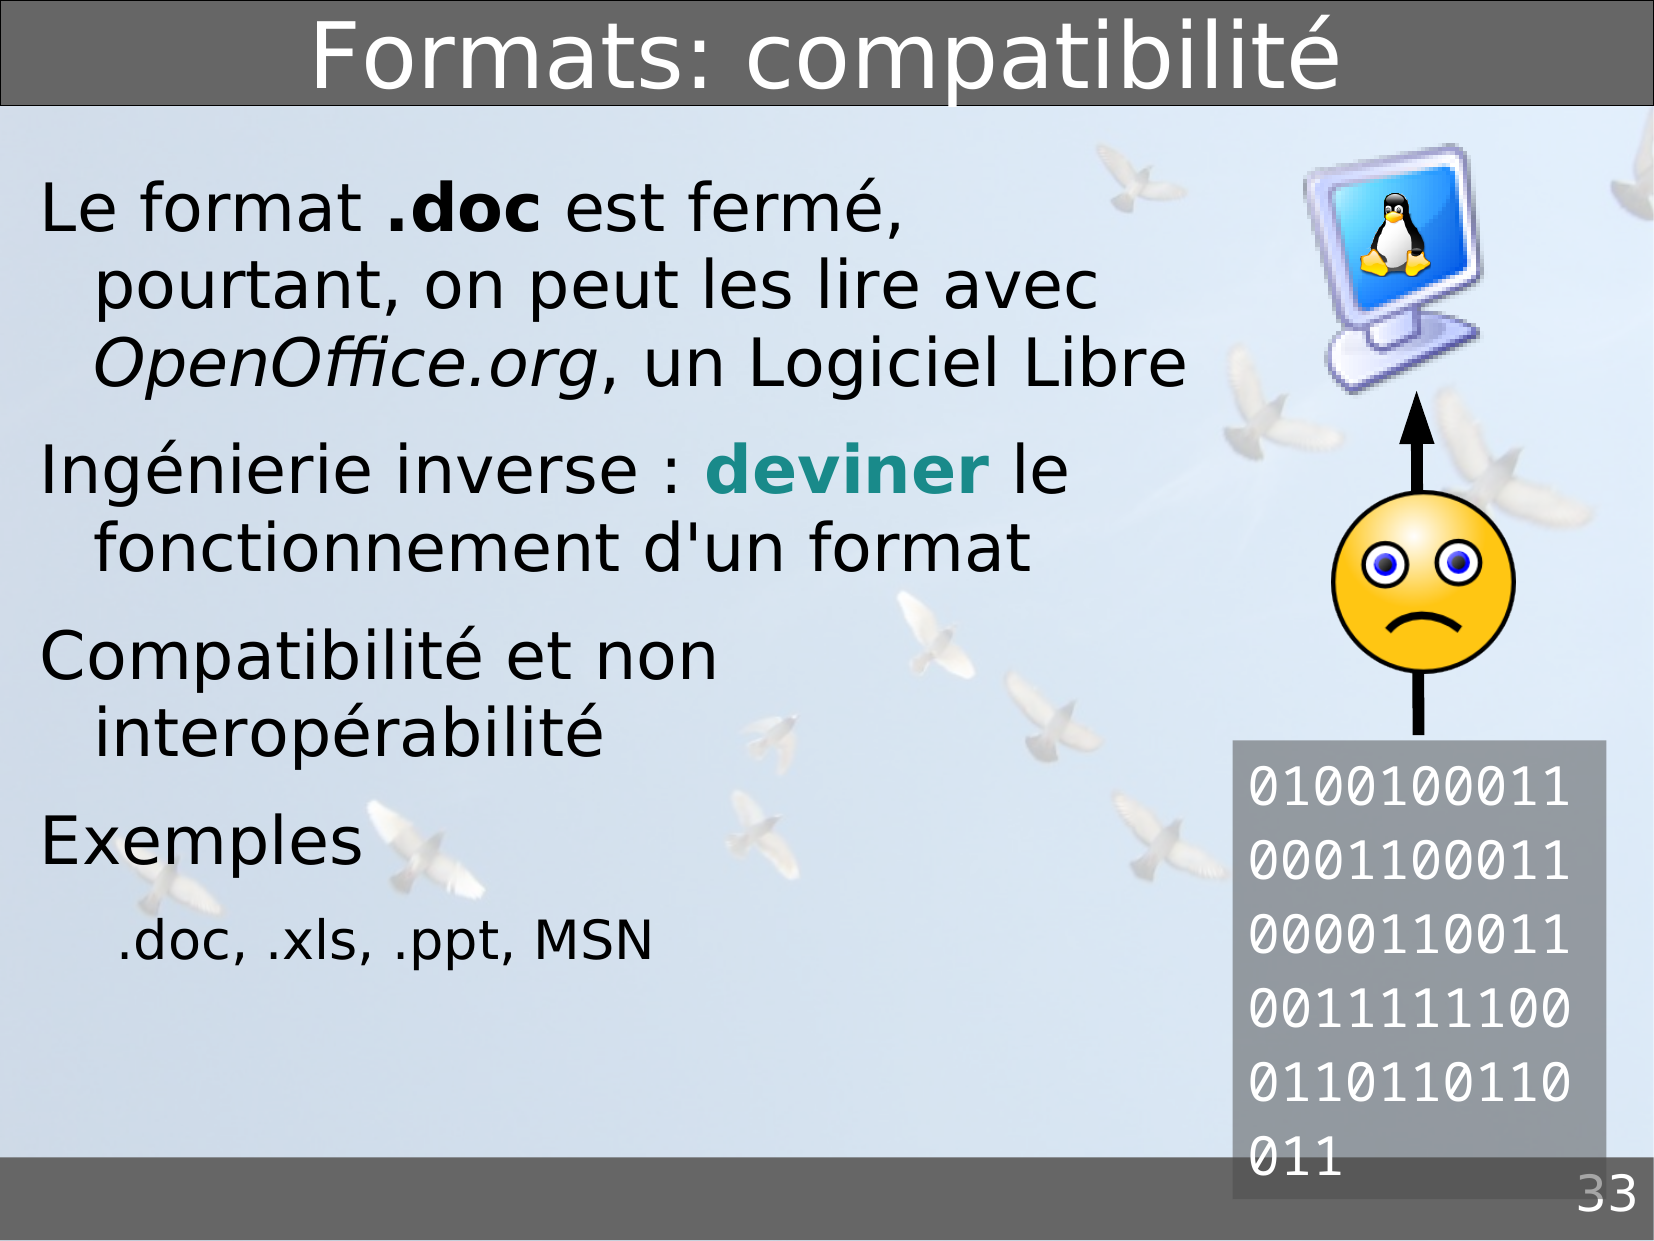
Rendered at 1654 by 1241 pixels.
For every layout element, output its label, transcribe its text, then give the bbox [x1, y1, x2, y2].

picture [1261, 143, 1531, 399]
list Le format .doc est fermé, pourtant, on peut les lire avec OpenOffice.org, un Logiciel Libre Ingénierie inverse : deviner le fonctionnement d'un format Compatibilité et non interopérabilité Exemples .doc, .xls, .ppt, MSN [22, 169, 1215, 1094]
title Formats: compatibilité [0, 0, 1654, 113]
text_box 01001000110001100011000011001100111111000110110110011 [1232, 740, 1607, 1134]
picture [1331, 490, 1516, 674]
